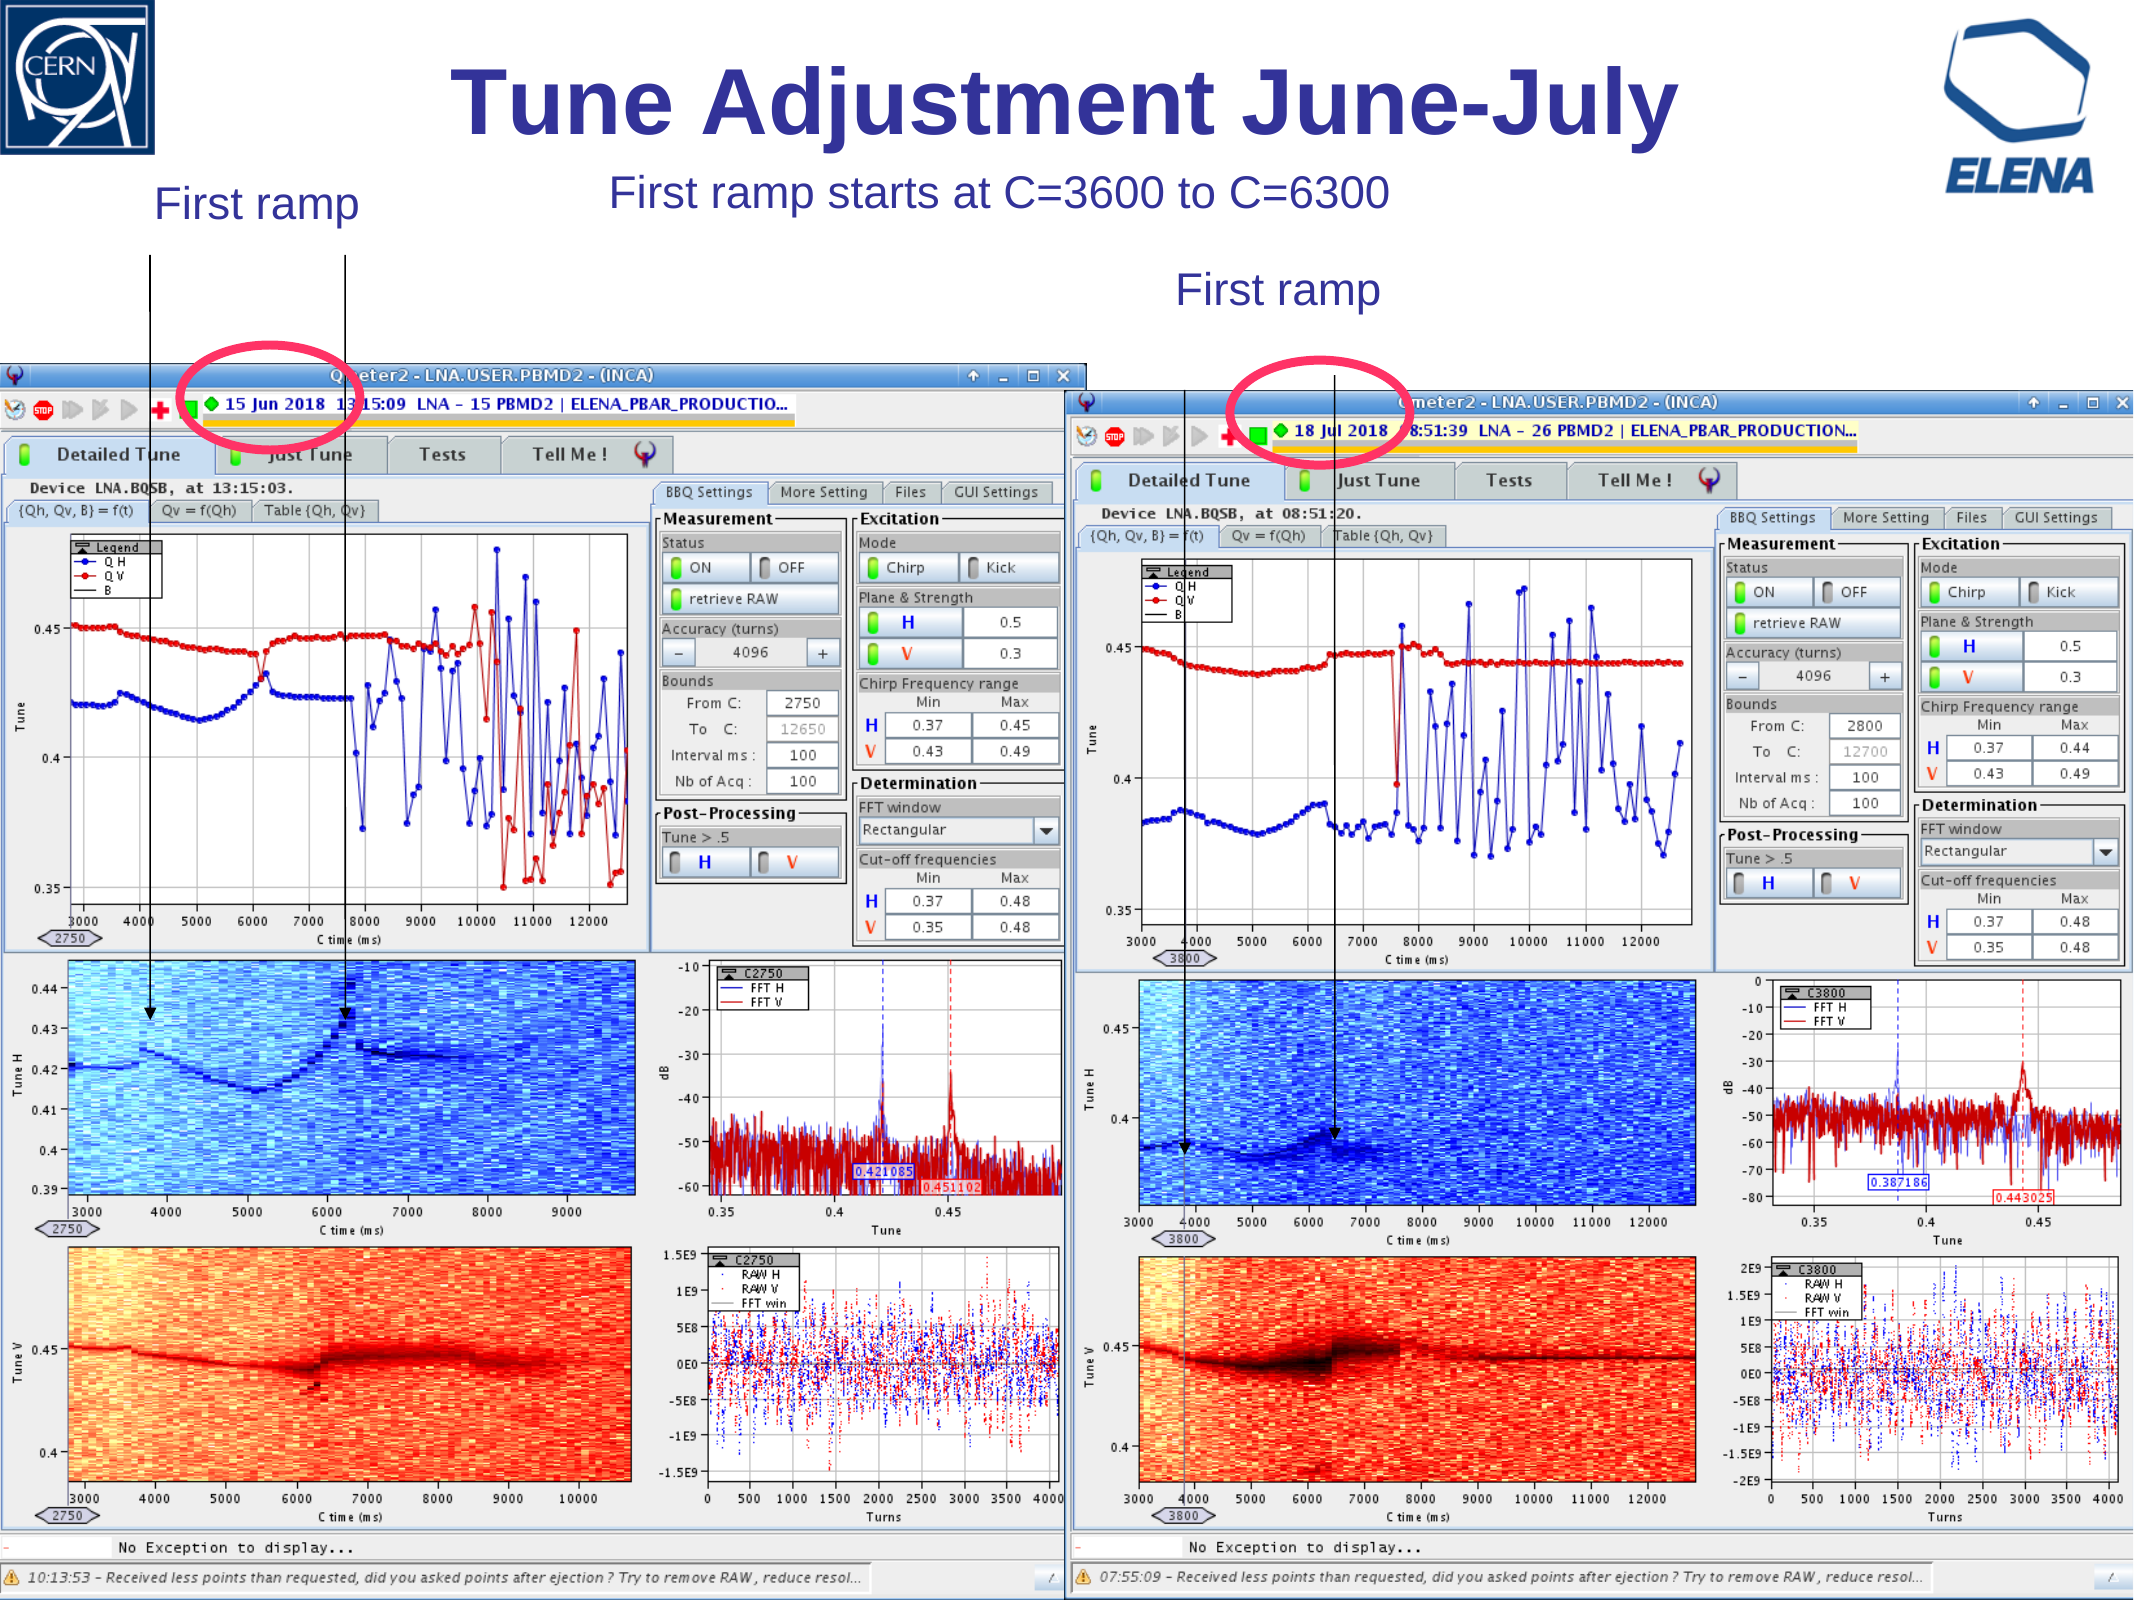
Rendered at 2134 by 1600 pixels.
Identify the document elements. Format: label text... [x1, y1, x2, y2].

picture [0, 0, 155, 155]
text_box First ramp [1160, 252, 1506, 353]
text_box First ramp starts at C=3600 to C=6300 [594, 154, 1590, 350]
picture [0, 363, 2134, 1600]
text_box Tune Adjustment June-July [207, 23, 1924, 170]
picture [185, 363, 344, 445]
picture [1235, 390, 1333, 460]
picture [346, 378, 355, 418]
text_box First ramp [139, 166, 485, 267]
picture [1924, 10, 2117, 206]
picture [1336, 390, 1405, 459]
